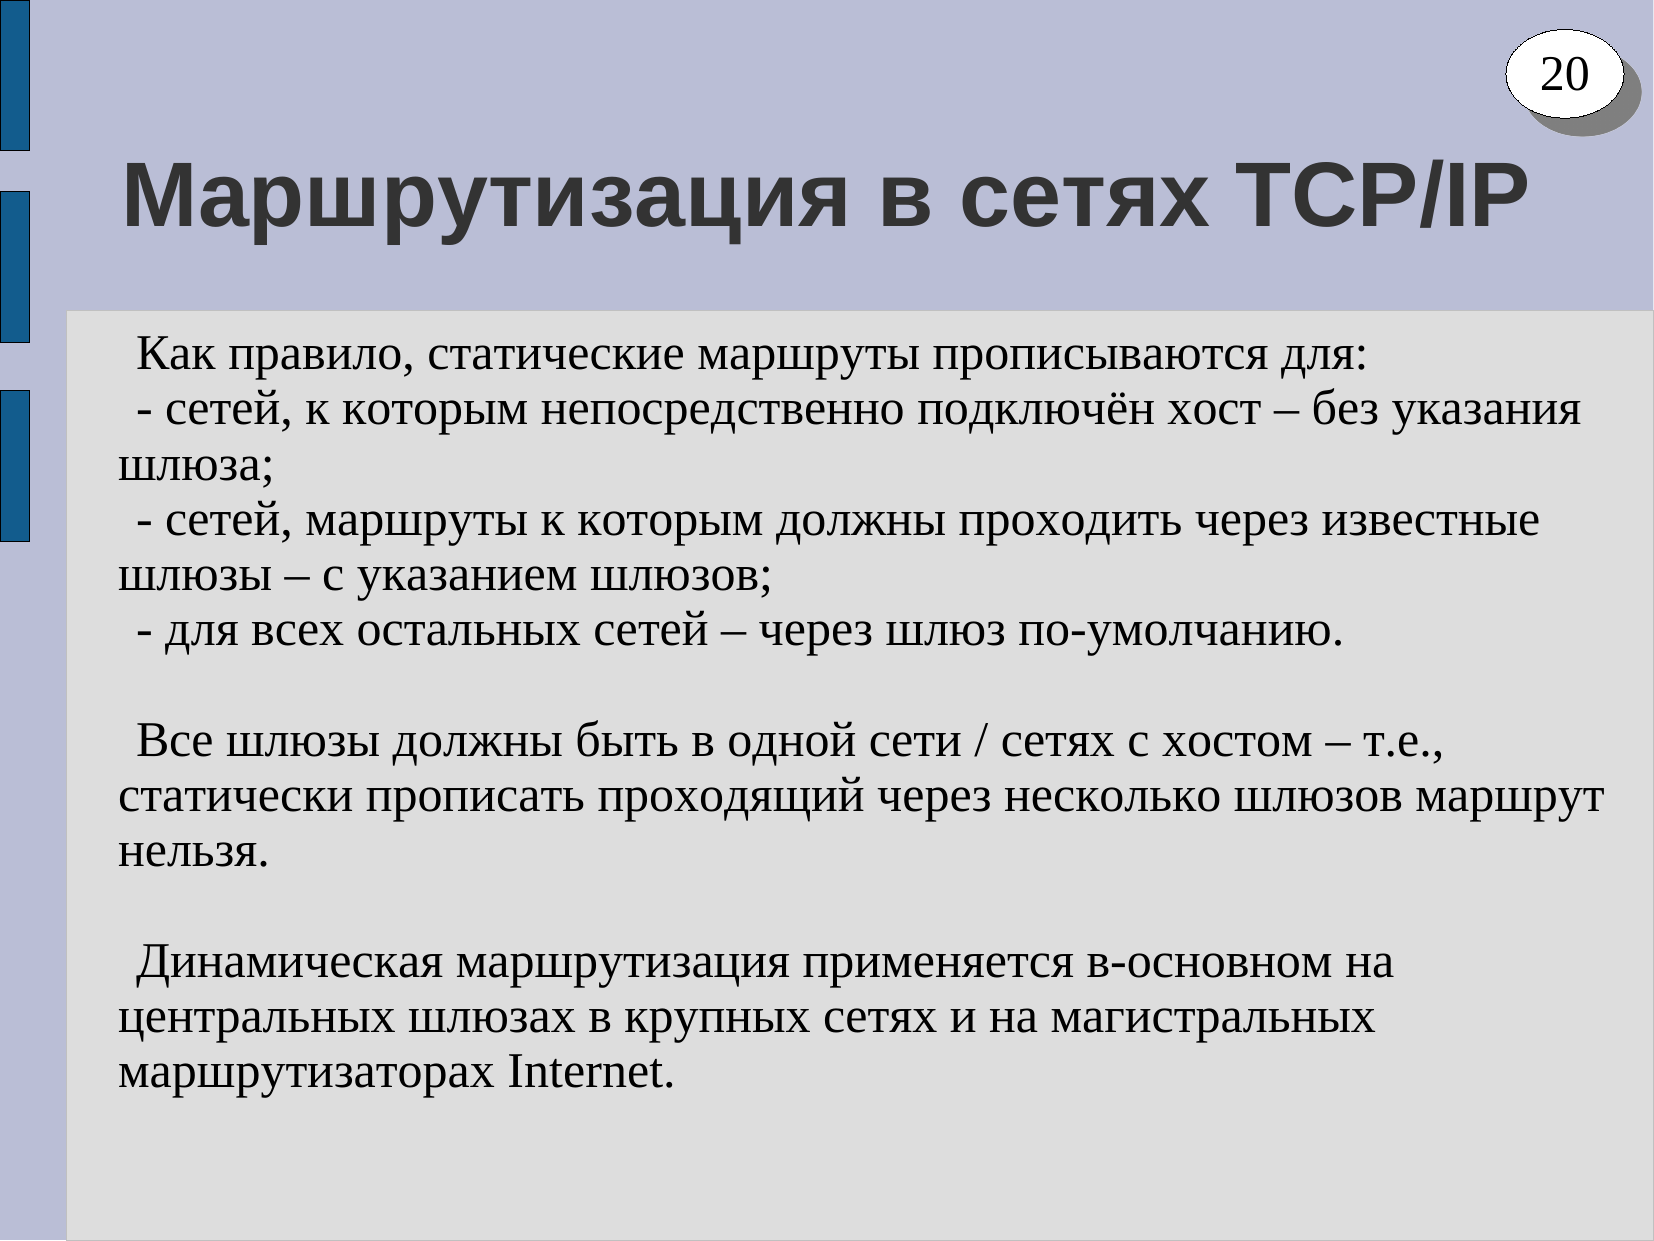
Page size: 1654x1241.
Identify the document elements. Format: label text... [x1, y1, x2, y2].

text_box Как правило, статические маршруты прописываются для: - сетей, к которым непосредственно подключён хост – без указания шлюза; - сетей, маршруты к которым должны проходить через известные шлюзы – с указанием шлюзов; - для всех остальных сетей – через шлюз по-умолчанию. Все шлюзы должны быть в одной сети / сетях с хостом – т.е., статически прописать проходящий через несколько шлюзов маршрут нельзя. Динамическая маршрутизация применяется в-основном на центральных шлюзах в крупных сетях и на магистральных маршрутизаторах Internet. [118, 324, 1625, 1099]
text_box 20 [1505, 29, 1625, 119]
title Маршрутизация в сетях TCP/IP [121, 91, 1534, 299]
